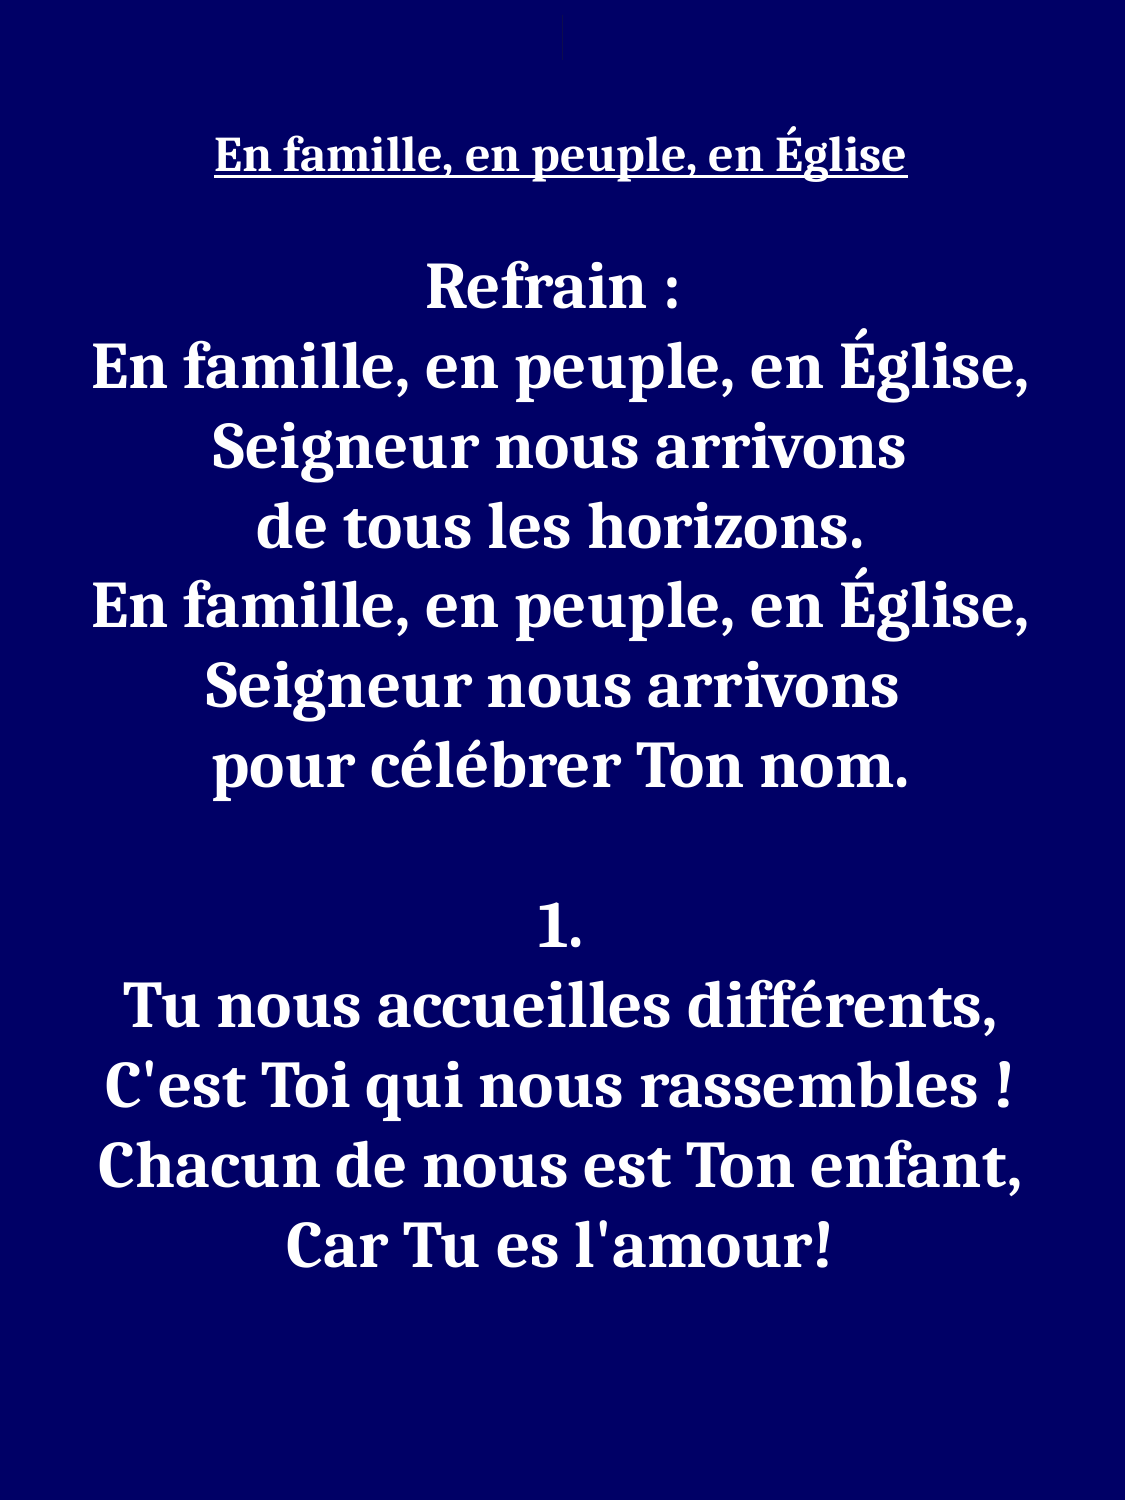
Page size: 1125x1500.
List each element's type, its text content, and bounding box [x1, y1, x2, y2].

text_box En famille, en peuple, en Église Refrain : En famille, en peuple, en Église, Seigneur nous arrivons de tous les horizons. En famille, en peuple, en Église, Seigneur nous arrivons pour célébrer Ton nom. 1. Tu nous accueilles différents, C'est Toi qui nous rassembles ! Chacun de nous est Ton enfant, Car Tu es l'amour! [0, 114, 1125, 1449]
